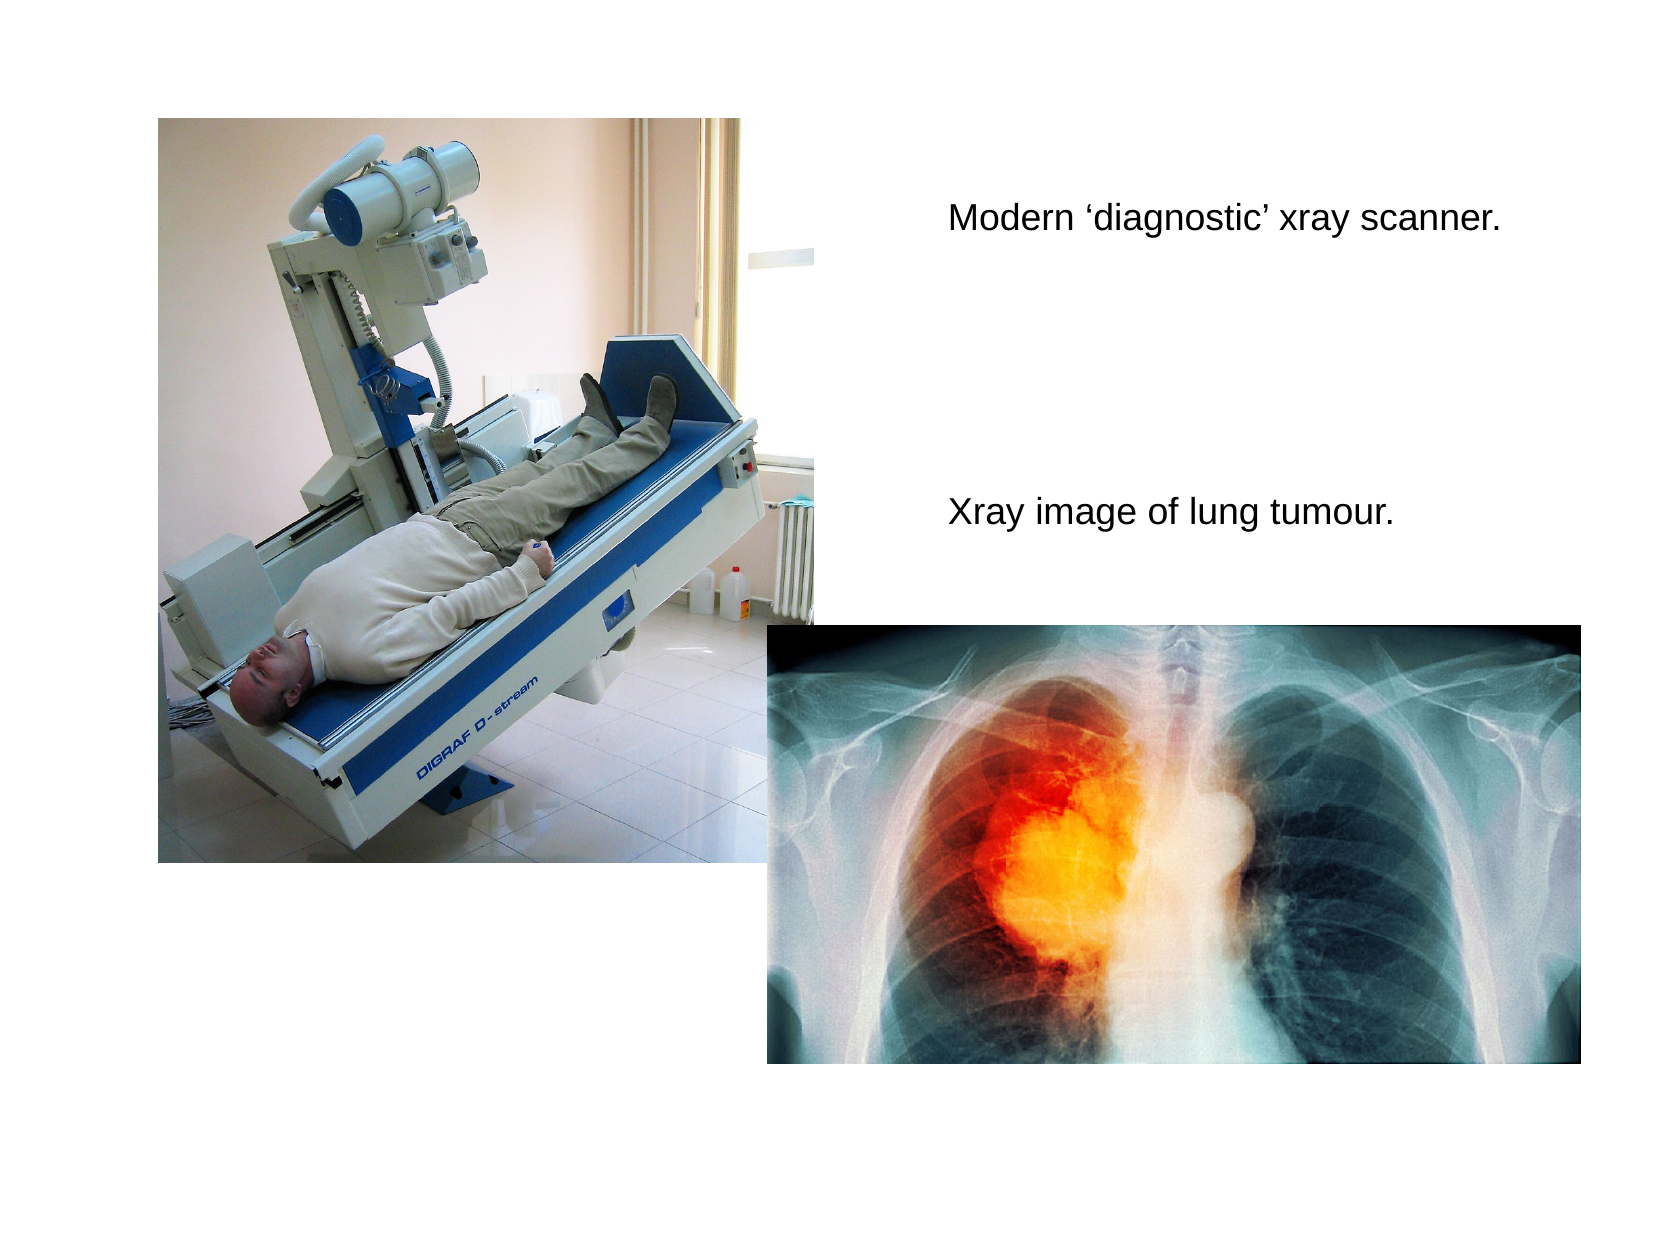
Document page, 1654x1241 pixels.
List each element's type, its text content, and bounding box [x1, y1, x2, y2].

picture [158, 118, 1581, 1064]
text_box Modern ‘diagnostic’ xray scanner. Xray image of lung tumour. [933, 188, 1517, 540]
